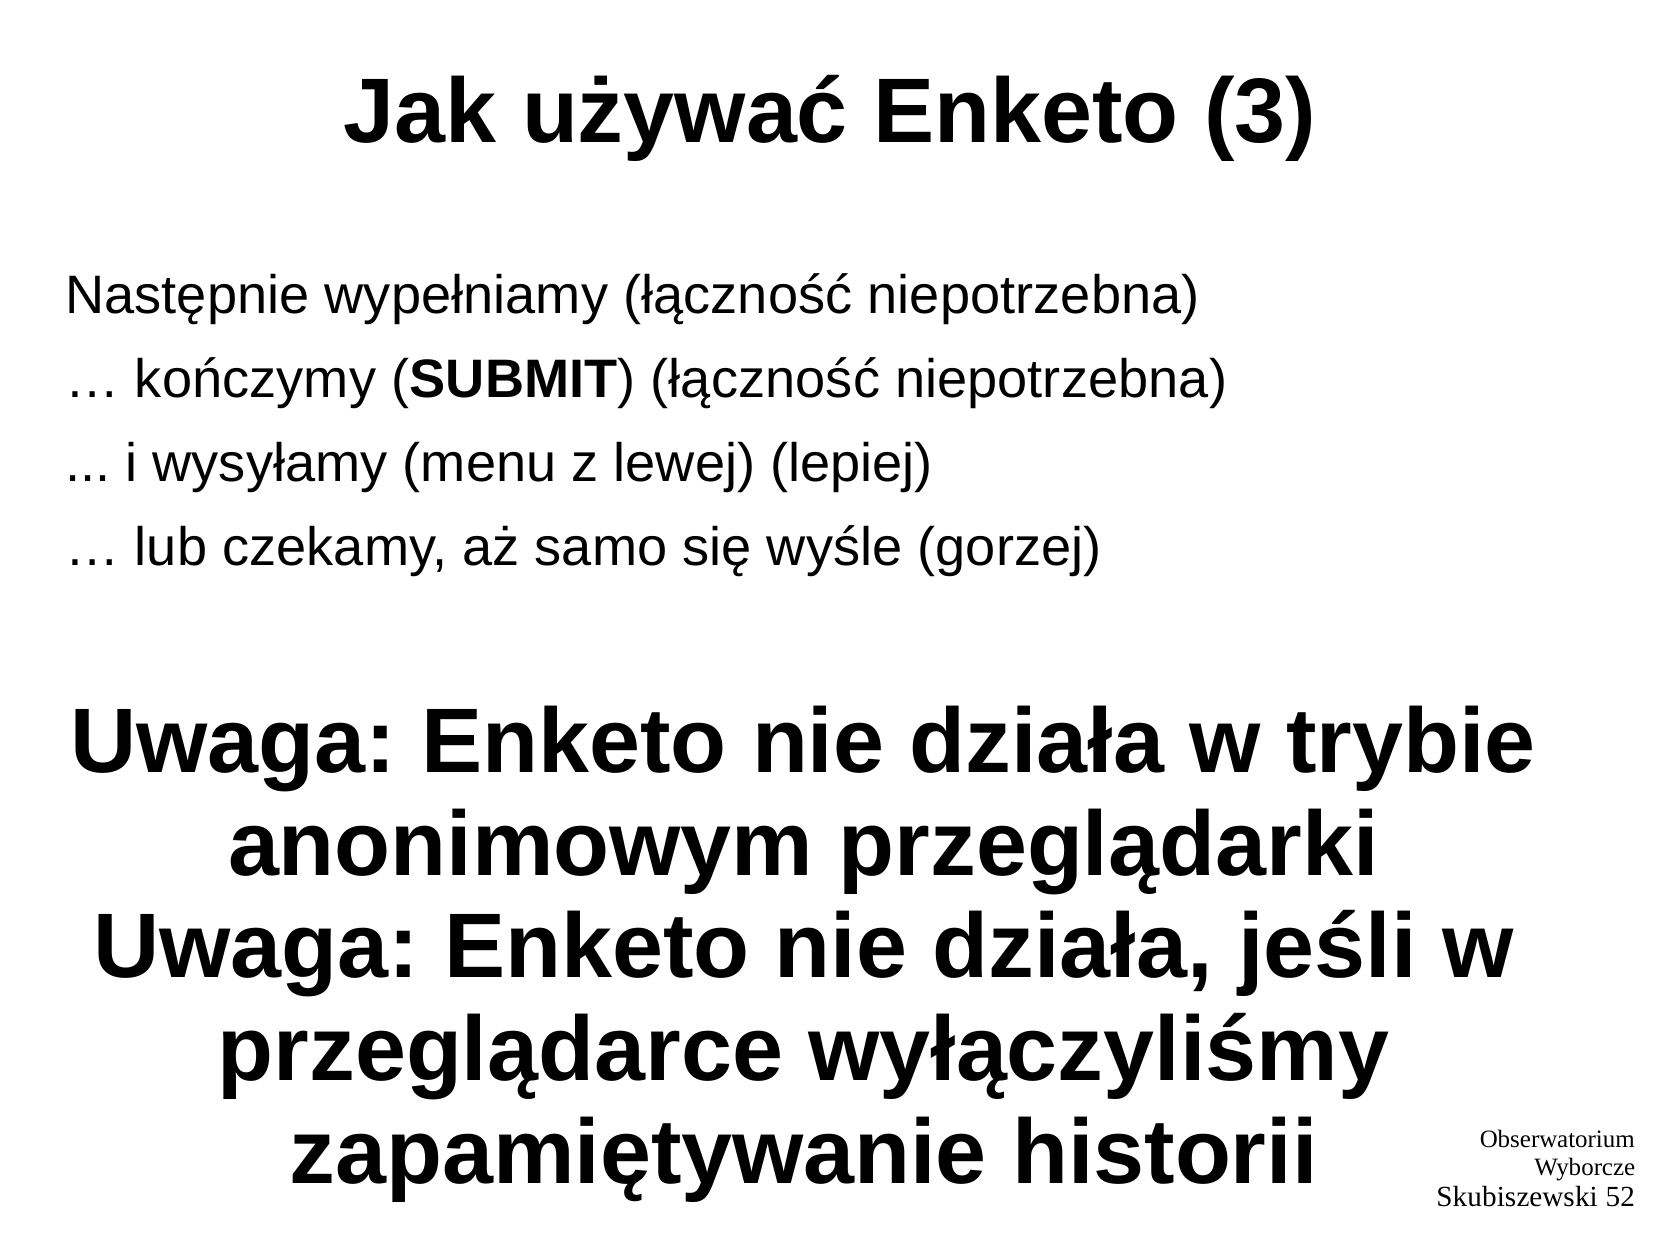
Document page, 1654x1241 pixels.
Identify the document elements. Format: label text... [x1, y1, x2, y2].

list Następnie wypełniamy (łączność niepotrzebna) … kończymy (SUBMIT) (łączność niepotrzebna) ... i wysyłamy (menu z lewej) (lepiej) … lub czekamy, aż samo się wyśle (gorzej) [30, 180, 1583, 1156]
title Uwaga: Enketo nie działa w trybie anonimowym przeglądarki Uwaga: Enketo nie działa, jeśli w przeglądarce wyłączyliśmy zapamiętywanie historii [60, 690, 1549, 1203]
title Jak używać Enketo (3) [86, 60, 1575, 180]
